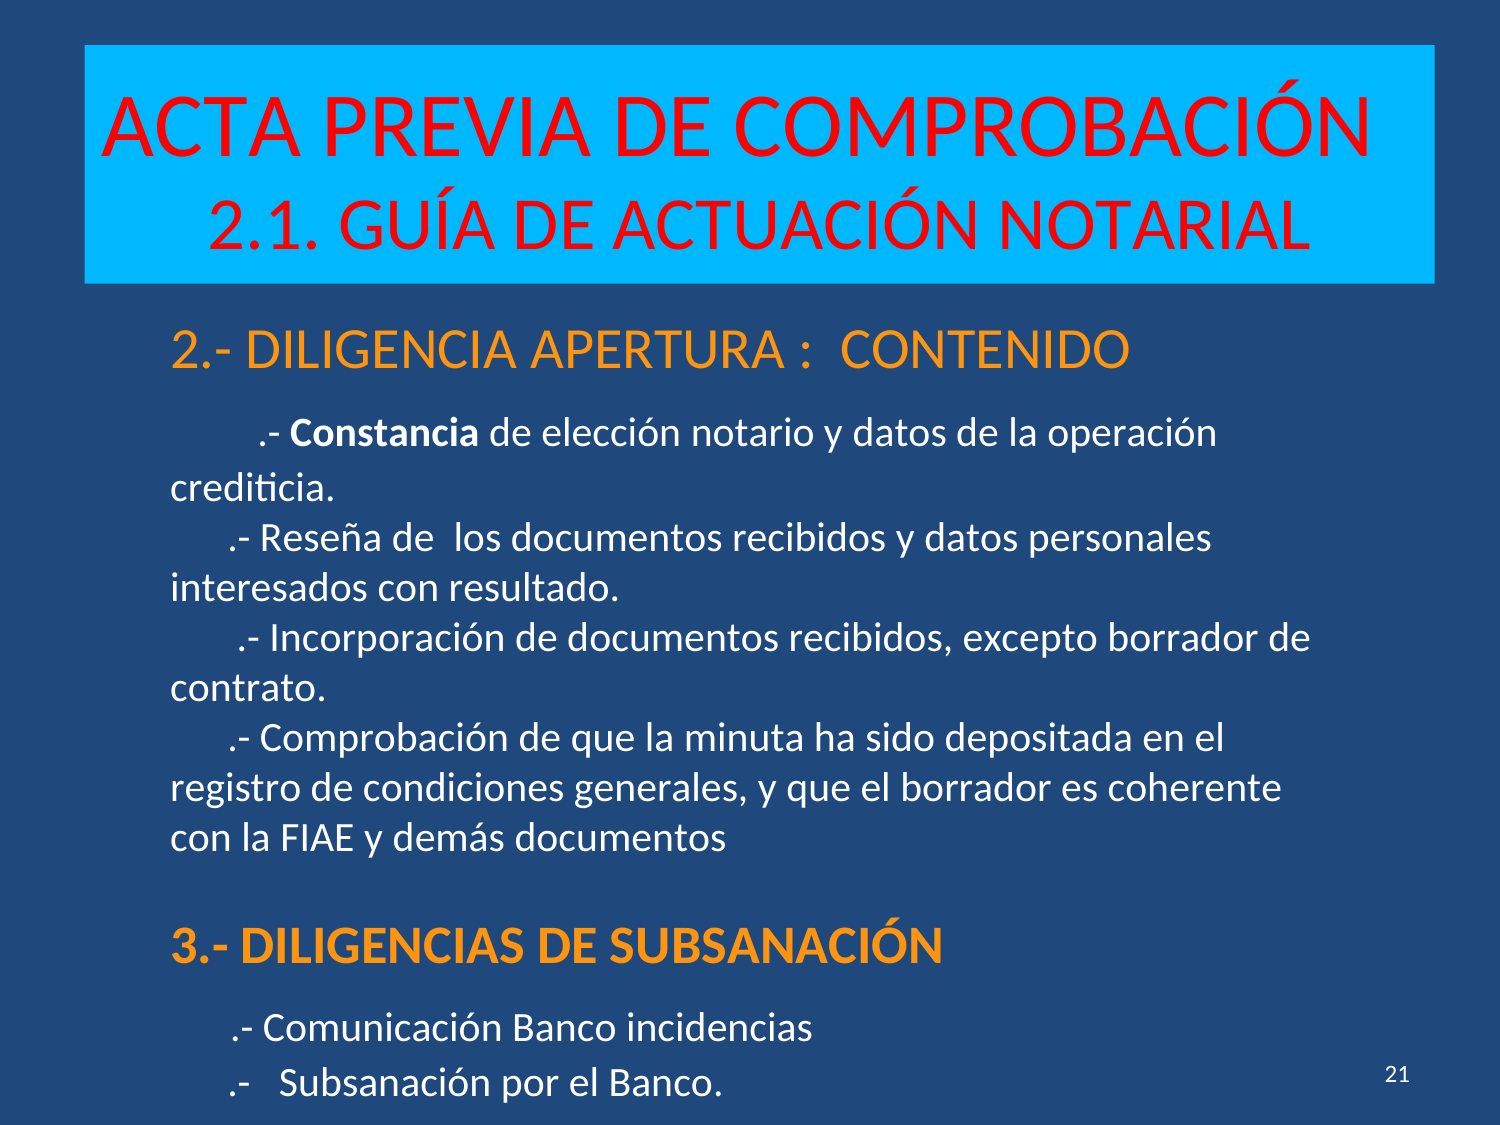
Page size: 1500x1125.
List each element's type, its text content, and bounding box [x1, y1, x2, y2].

text_box ACTA PREVIA DE COMPROBACIÓN 2.1. GUÍA DE ACTUACIÓN NOTARIAL [84, 45, 1435, 284]
text_box 2.- DILIGENCIA APERTURA : CONTENIDO .- Constancia de elección notario y datos de la operación crediticia. .- Reseña de los documentos recibidos y datos personales interesados con resultado. .- Incorporación de documentos recibidos, excepto borrador de contrato. .- Comprobación de que la minuta ha sido depositada en el registro de condiciones generales, y que el borrador es coherente con la FIAE y demás documentos 3.- DILIGENCIAS DE SUBSANACIÓN .- Comunicación Banco incidencias .- Subsanación por el Banco. [155, 302, 1359, 957]
text_box <número> [1074, 1042, 1426, 1103]
